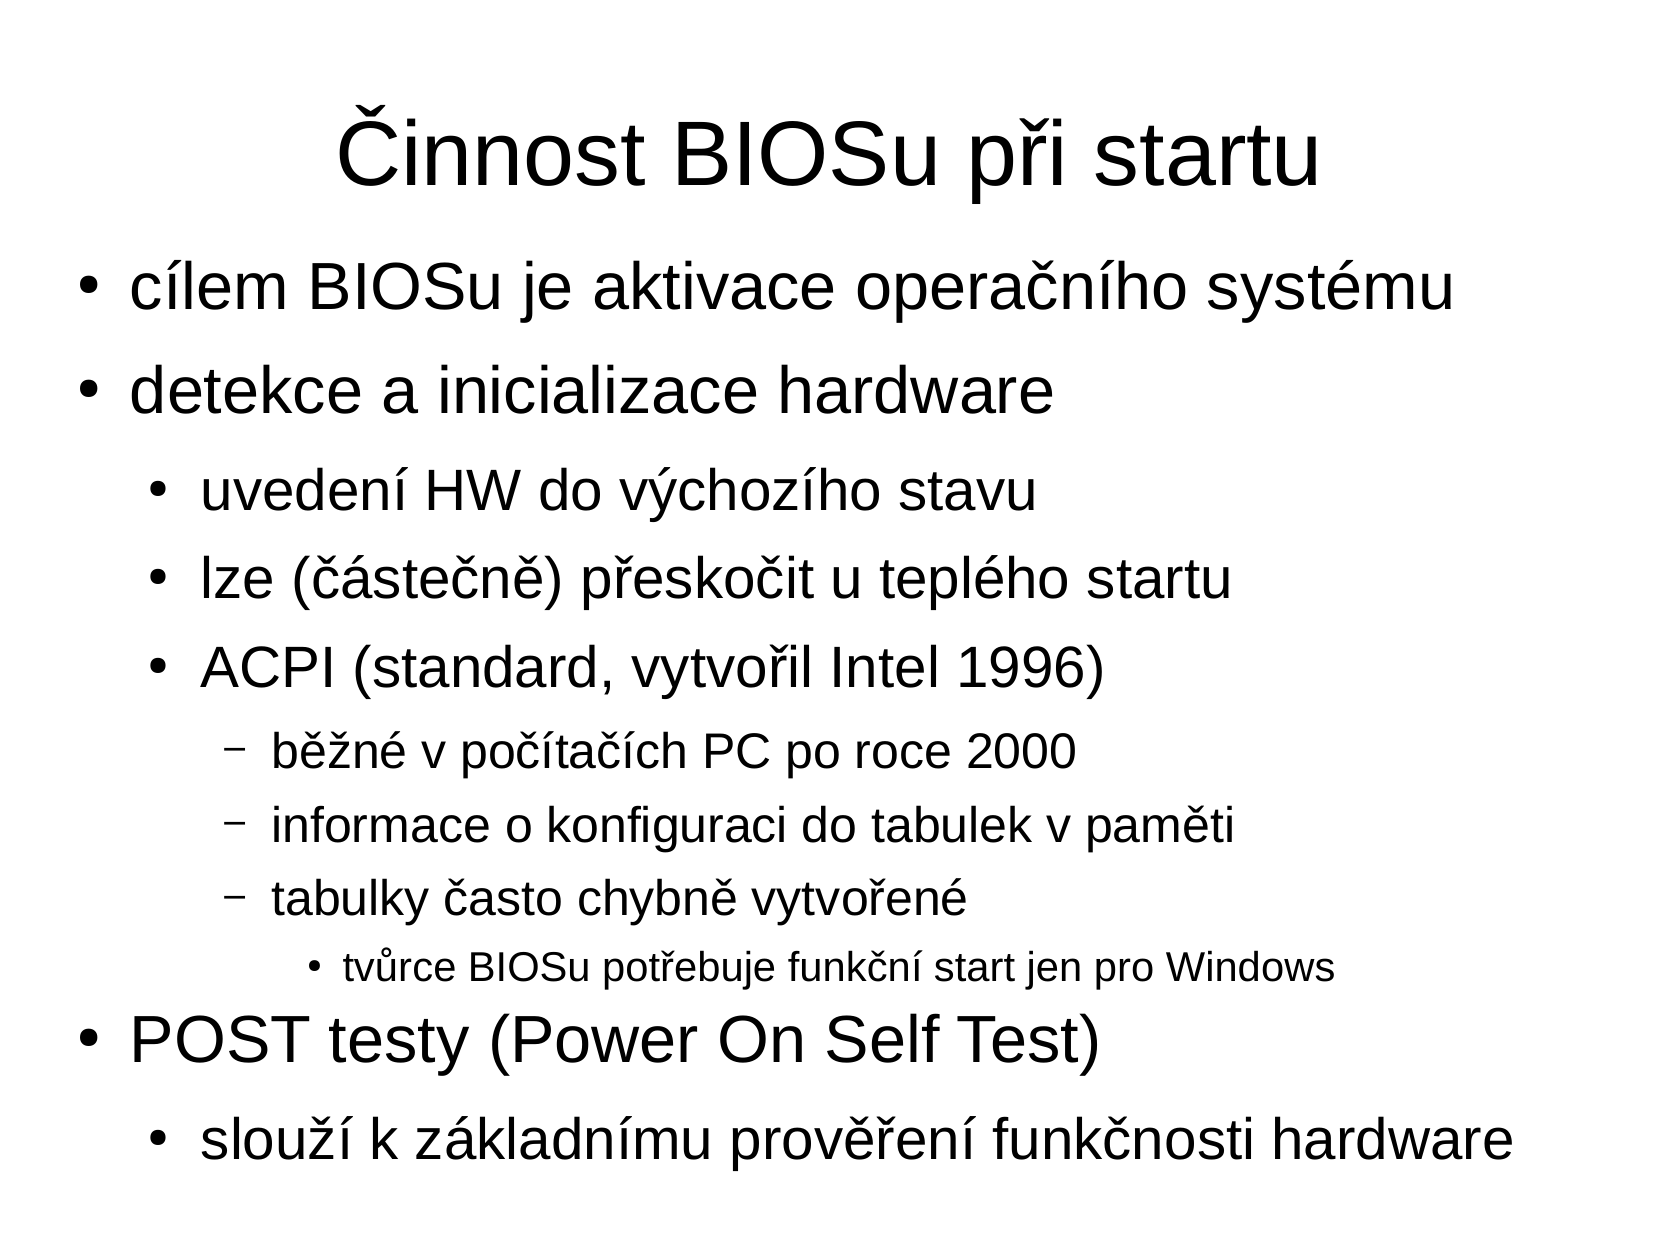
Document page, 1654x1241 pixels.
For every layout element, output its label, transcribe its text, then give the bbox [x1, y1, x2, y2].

list cílem BIOSu je aktivace operačního systému detekce a inicializace hardware uvedení HW do výchozího stavu lze (částečně) přeskočit u teplého startu ACPI (standard, vytvořil Intel 1996) běžné v počítačích PC po roce 2000 informace o konfiguraci do tabulek v paměti tabulky často chybně vytvořené tvůrce BIOSu potřebuje funkční start jen pro Windows POST testy (Power On Self Test) slouží k základnímu prověření funkčnosti hardware [59, 248, 1625, 1172]
title Činnost BIOSu při startu [88, 59, 1571, 248]
